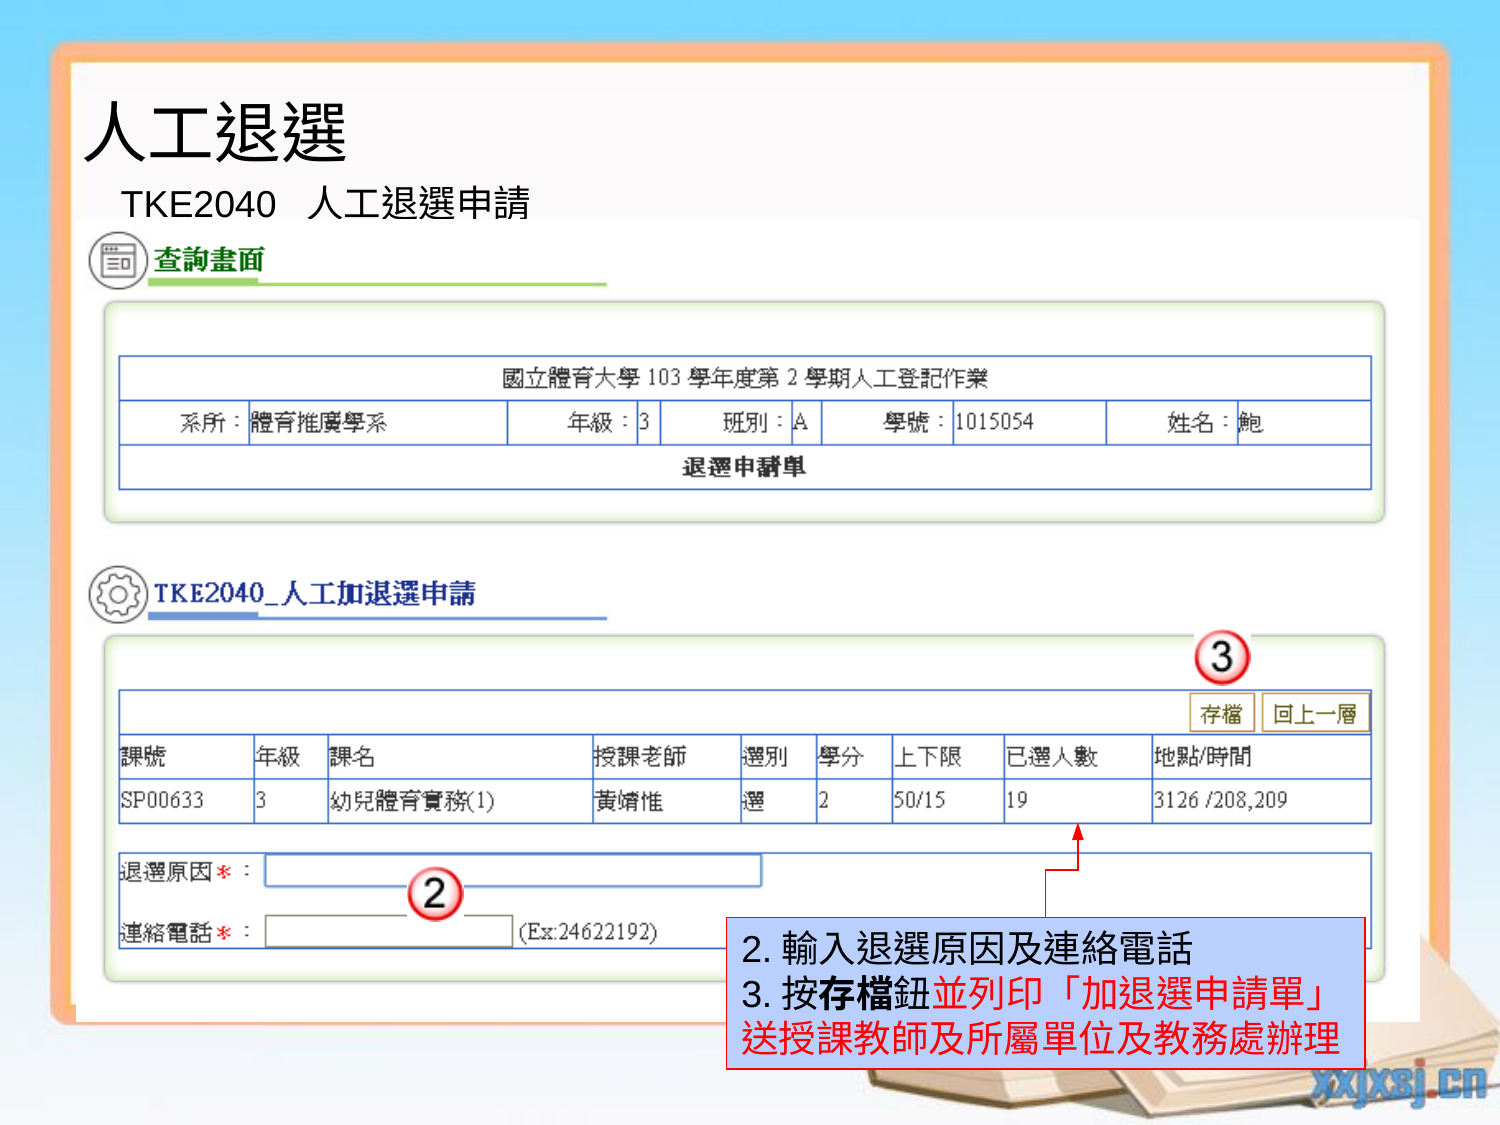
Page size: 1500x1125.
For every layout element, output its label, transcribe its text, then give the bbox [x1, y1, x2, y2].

text_box 人工退選 [66, 58, 1417, 204]
text_box TKE2040_人工退選申請 [105, 172, 542, 219]
text_box 2.輸入退選原因及連絡電話 3.按存檔鈕並列印「加退選申請單」送授課教師及所屬單位及教務處辦理 [726, 917, 1365, 1070]
picture [0, 0, 1500, 1125]
